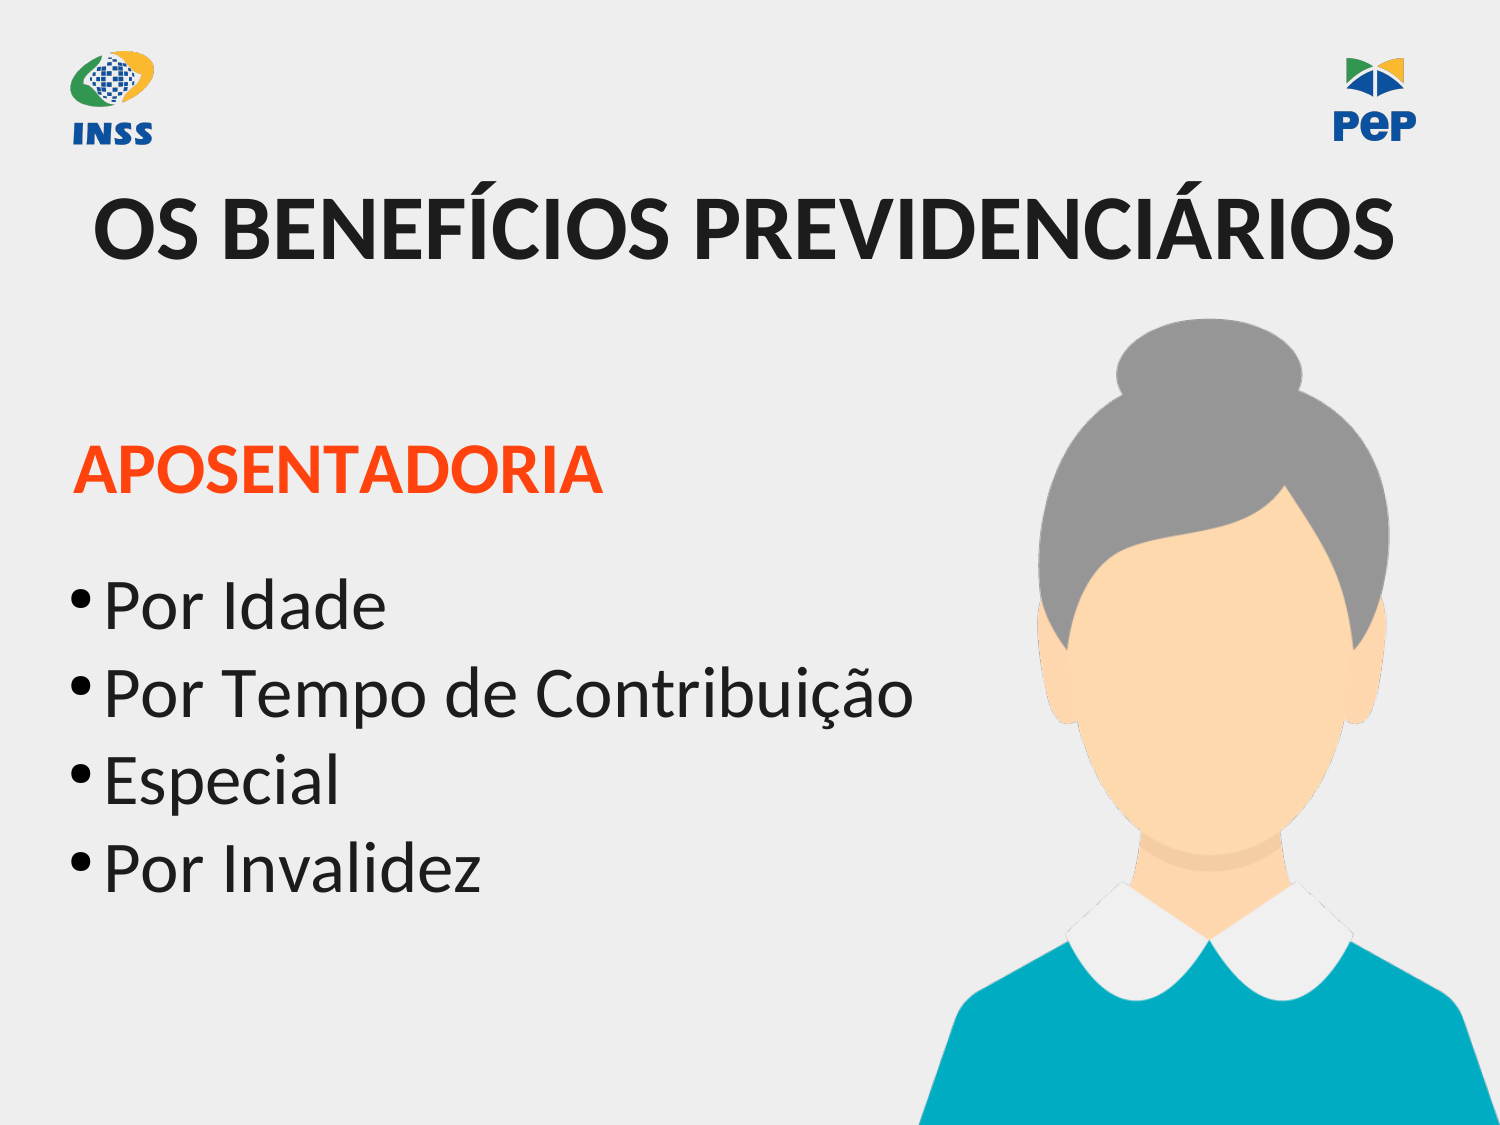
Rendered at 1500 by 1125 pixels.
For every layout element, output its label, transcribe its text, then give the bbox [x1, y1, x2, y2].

text_box APOSENTADORIA [59, 413, 969, 516]
picture [917, 318, 1500, 1125]
title OS BENEFÍCIOS PREVIDENCIÁRIOS [75, 177, 1417, 268]
picture [1334, 58, 1416, 141]
text_box Por Idade Por Tempo de Contribuição Especial Por Invalidez [64, 555, 917, 934]
picture [70, 51, 154, 145]
